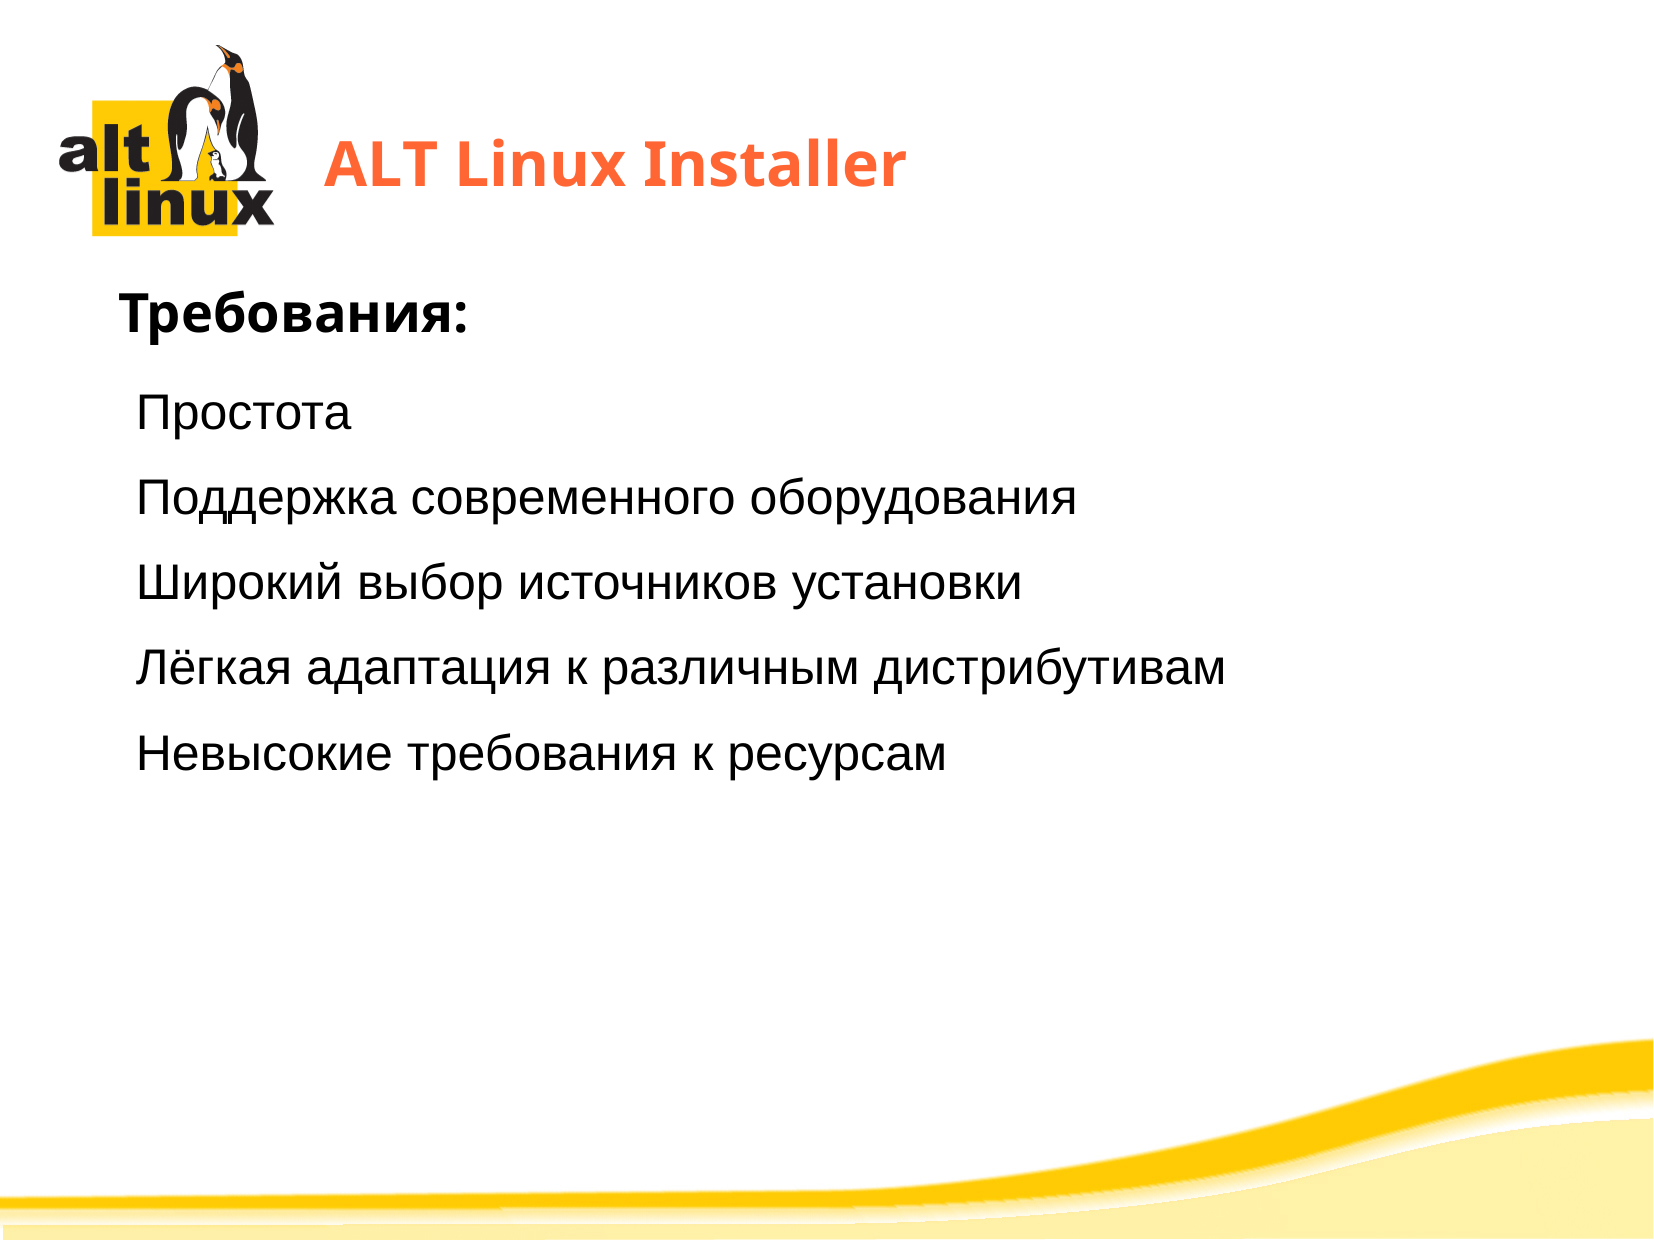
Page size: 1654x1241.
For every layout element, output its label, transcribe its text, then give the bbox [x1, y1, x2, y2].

picture [0, 0, 1654, 1240]
list Простота Поддержка современного оборудования Широкий выбор источников установки Лёгкая адаптация к различным дистрибутивам Невысокие требования к ресурсам [118, 386, 1536, 1063]
title Требования: [118, 237, 1536, 386]
title ALT Linux Installer [324, 88, 1536, 237]
